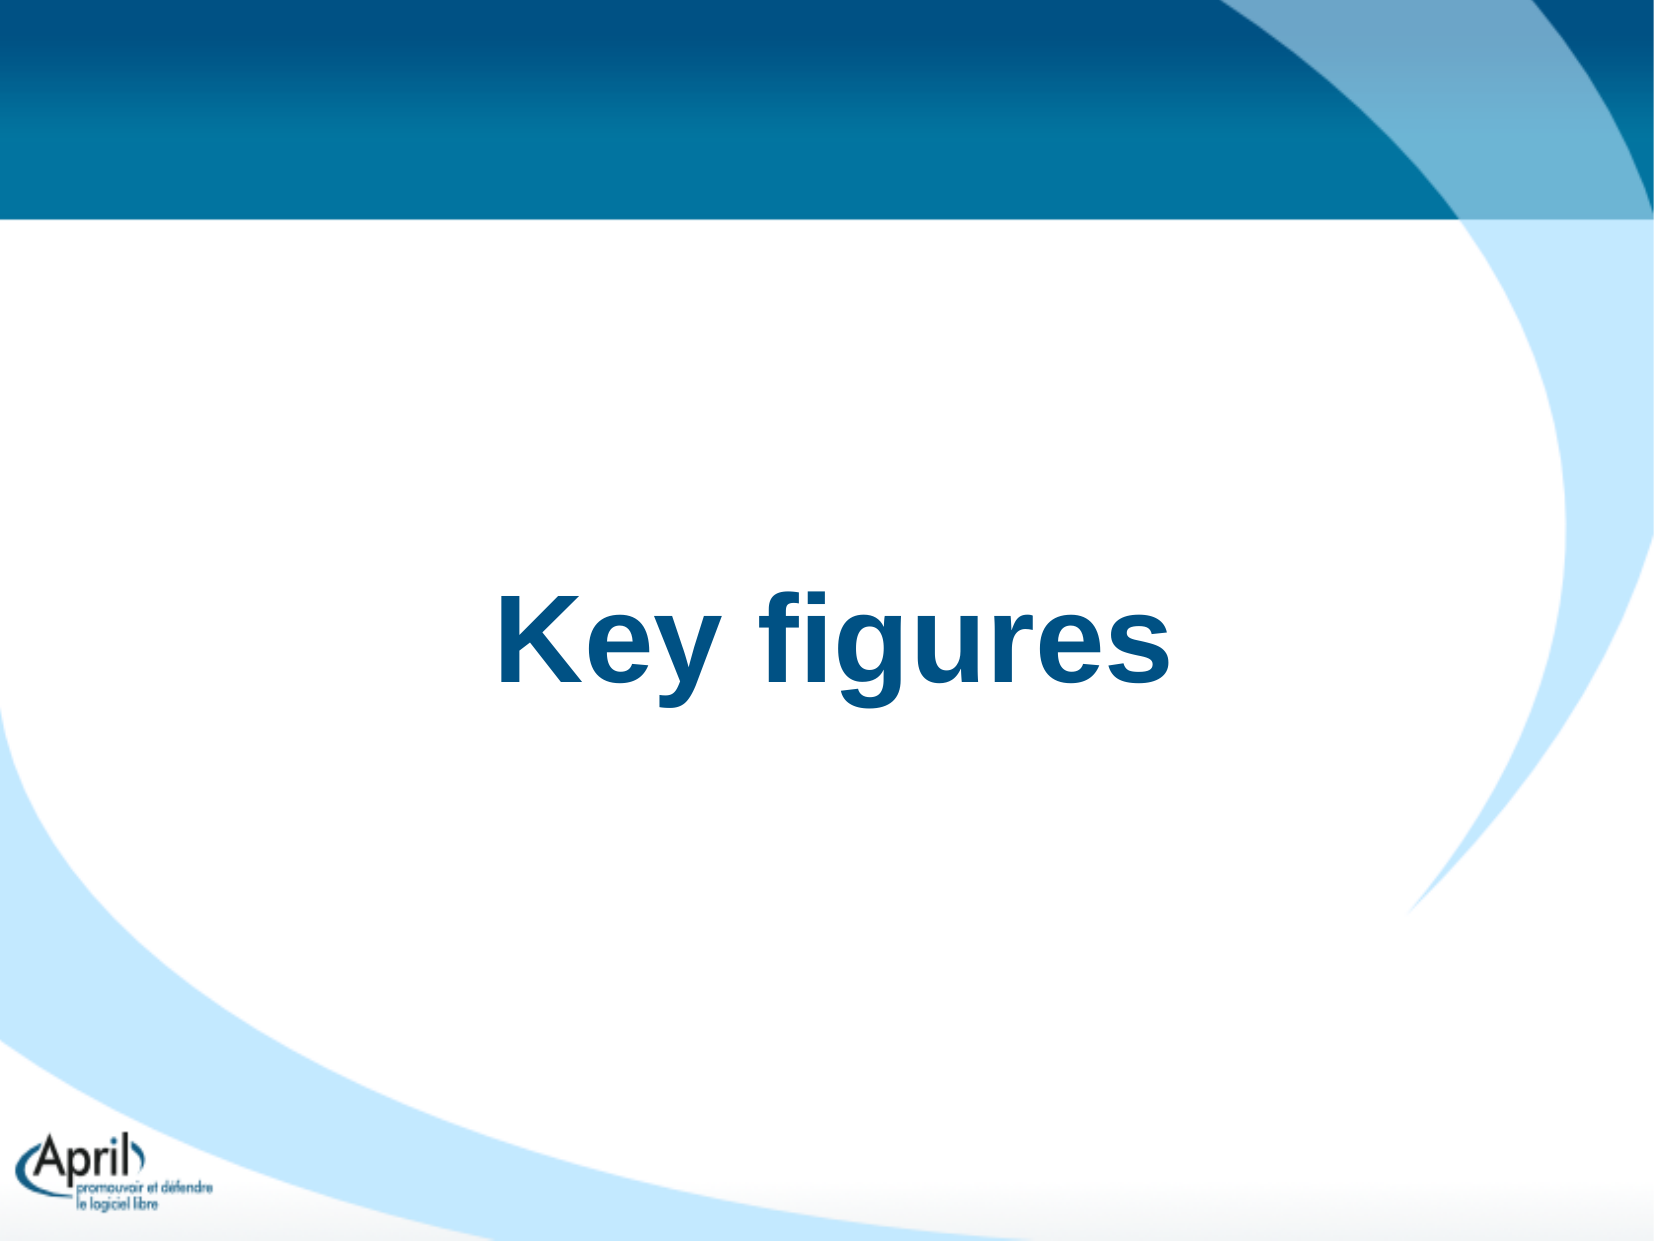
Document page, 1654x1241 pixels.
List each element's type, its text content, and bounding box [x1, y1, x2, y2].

text_box Key figures [413, 568, 1256, 709]
picture [0, 0, 1654, 1241]
